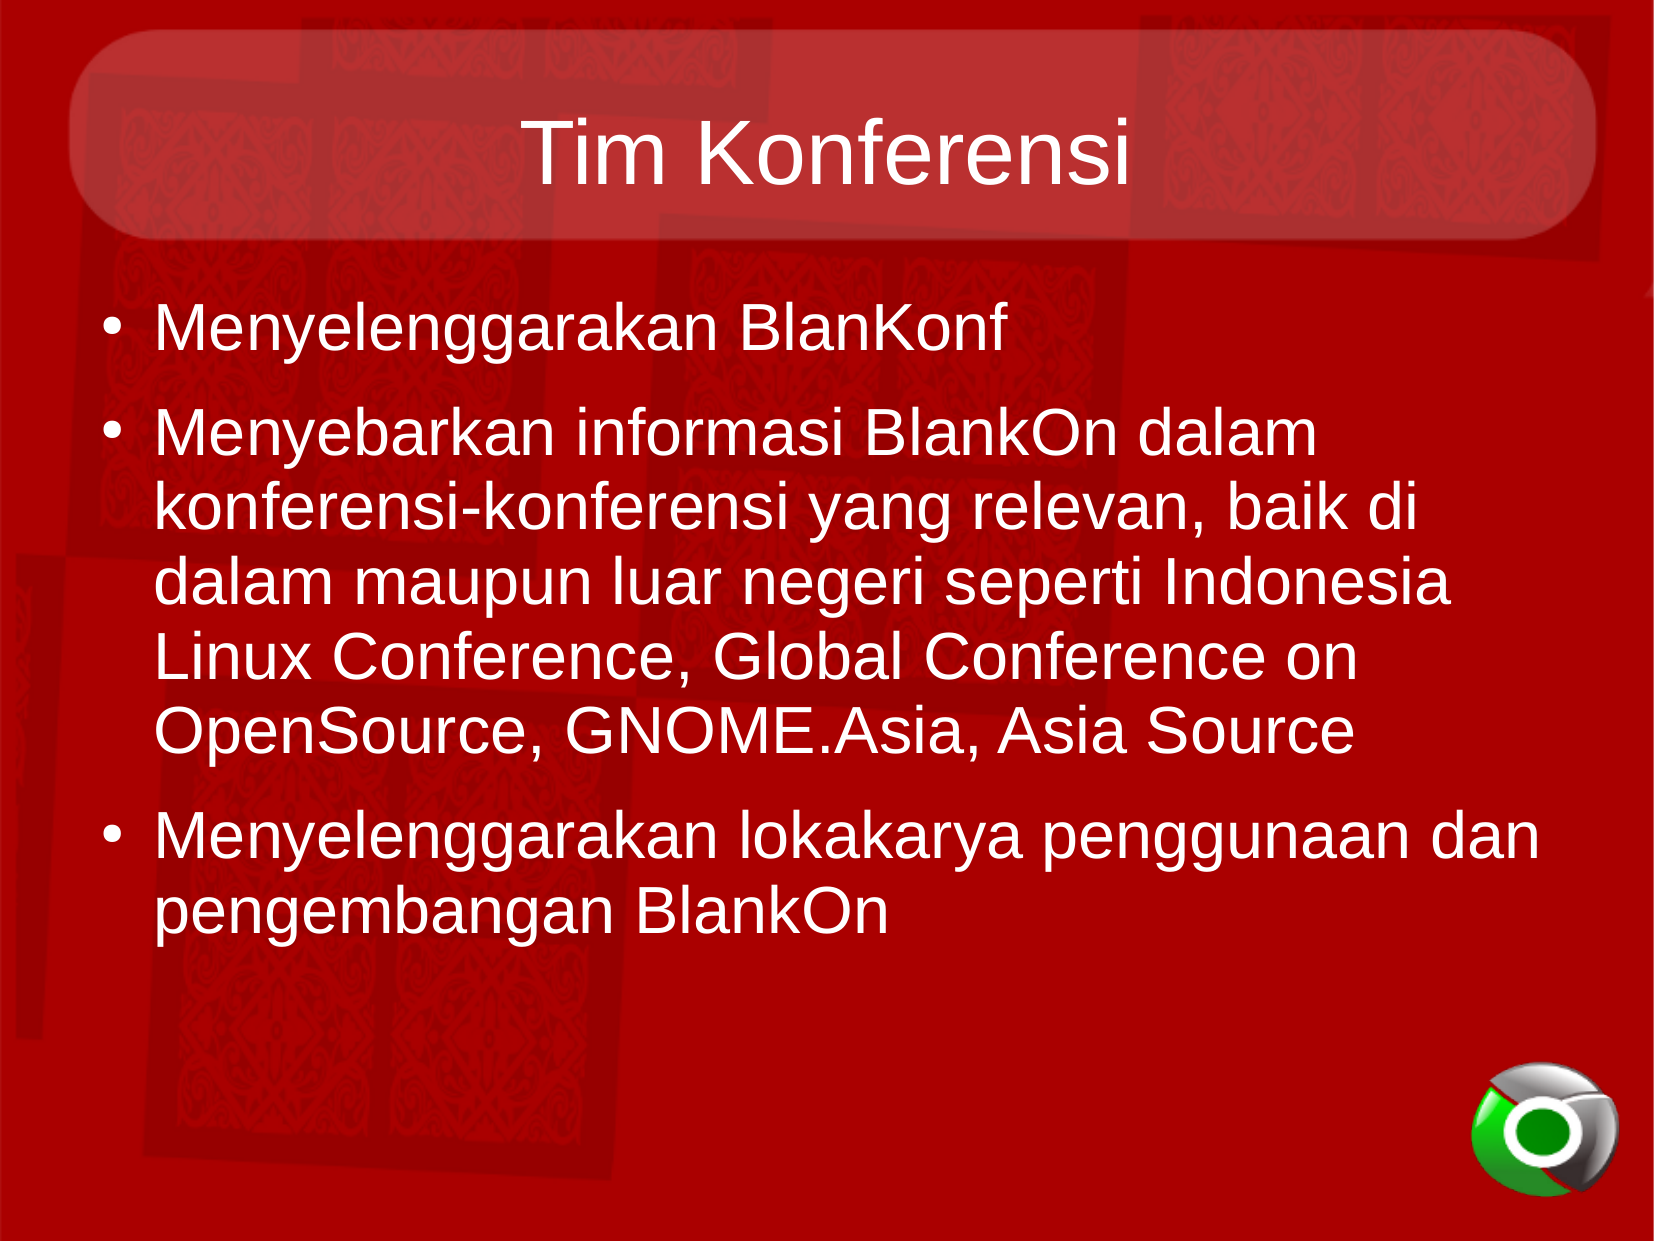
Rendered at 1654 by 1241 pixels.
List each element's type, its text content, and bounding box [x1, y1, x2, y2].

list Menyelenggarakan BlanKonf Menyebarkan informasi BlankOn dalam konferensi-konferensi yang relevan, baik di dalam maupun luar negeri seperti Indonesia Linux Conference, Global Conference on OpenSource, GNOME.Asia, Asia Source Menyelenggarakan lokakarya penggunaan dan pengembangan BlankOn [82, 290, 1571, 1109]
picture [0, 0, 1654, 1241]
title Tim Konferensi [82, 49, 1571, 257]
